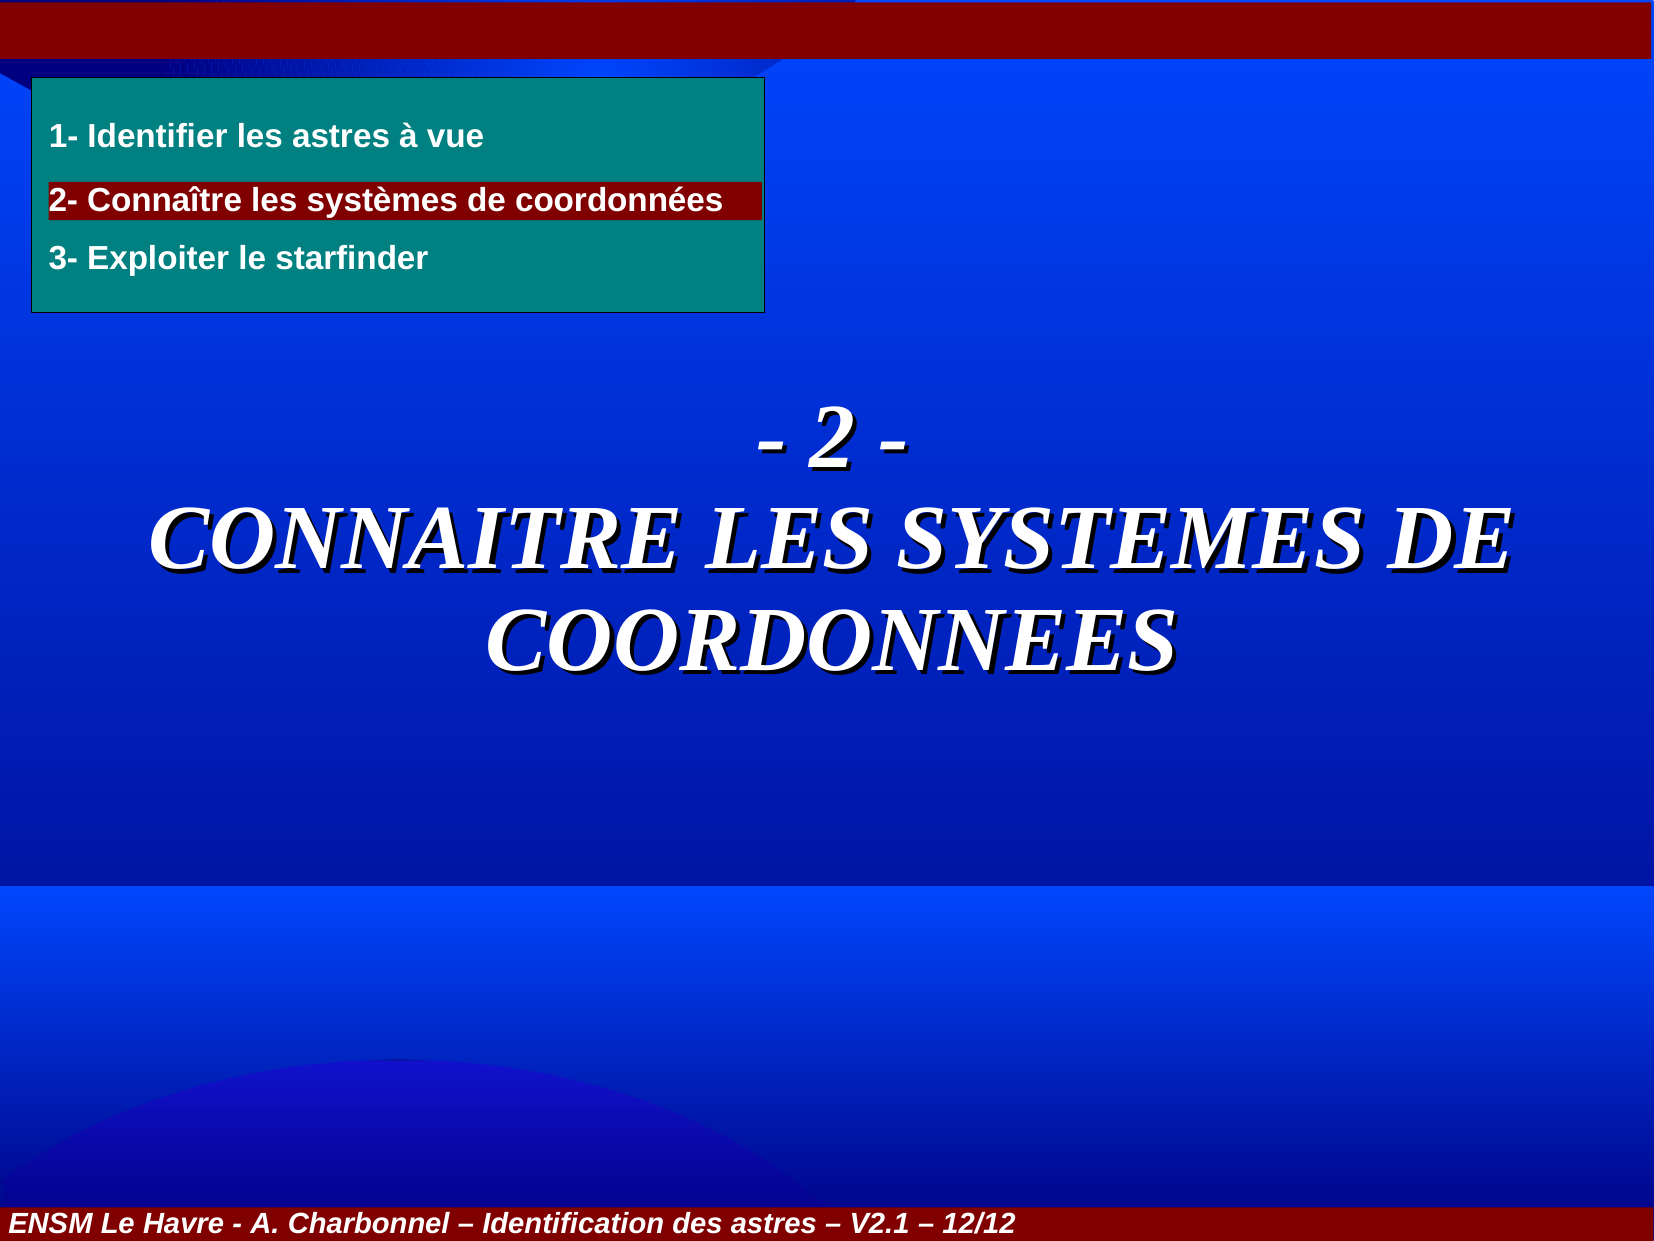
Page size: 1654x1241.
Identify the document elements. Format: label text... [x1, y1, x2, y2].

text_box 3- Exploiter le starfinder [48, 239, 472, 279]
title - 2 - CONNAITRE LES SYSTEMES DE COORDONNEES [88, 385, 1577, 691]
text_box ENSM Le Havre - A. Charbonnel – Identification des astres – V2.1 – 12/12 [0, 1207, 1654, 1241]
text_box [0, 2, 1652, 59]
text_box 1- Identifier les astres à vue [48, 117, 693, 162]
text_box 2- Connaître les systèmes de coordonnées [48, 181, 762, 221]
text_box [31, 77, 765, 313]
